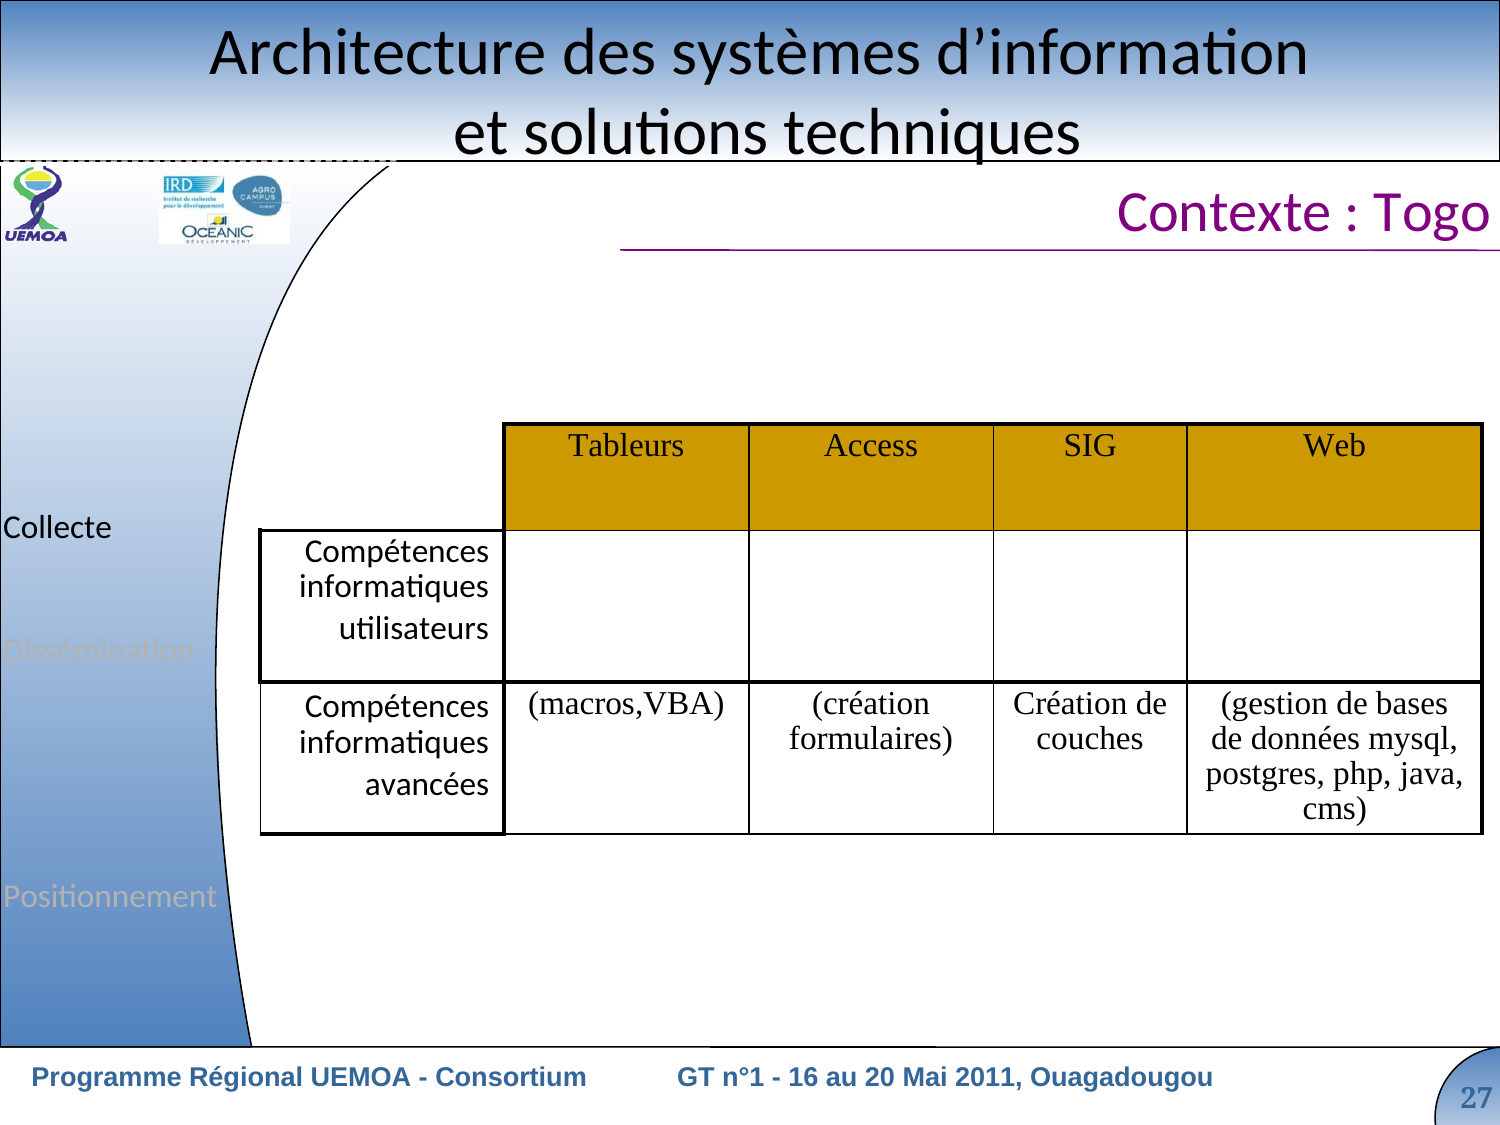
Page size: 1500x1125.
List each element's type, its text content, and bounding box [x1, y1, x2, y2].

table_header Web [1188, 426, 1480, 530]
table_cell Compétences informatiques utilisateurs [262, 532, 502, 680]
table_cell [750, 531, 993, 680]
table_cell Création de couches [994, 684, 1186, 833]
table_cell (macros,VBA) [506, 684, 748, 833]
table_header Access [750, 426, 993, 530]
table_cell (gestion de bases de données mysql, postgres, php, java, cms) [1188, 684, 1480, 833]
table_cell [994, 531, 1186, 680]
picture [0, 166, 73, 244]
table_header [260, 424, 502, 529]
table_cell [1188, 531, 1480, 680]
table_header SIG [994, 426, 1186, 530]
table_cell (création formulaires) [750, 684, 993, 833]
table_header Collecte Dissémination Positionnement [0, 497, 313, 1045]
table_header Tableurs [506, 426, 748, 530]
text_box Contexte : Togo [265, 165, 1500, 251]
text_box Architecture des systèmes d’information et solutions techniques [53, 0, 1483, 161]
picture [159, 173, 265, 244]
table_cell [506, 531, 748, 680]
table_cell Compétences informatiques avancées [261, 684, 502, 832]
